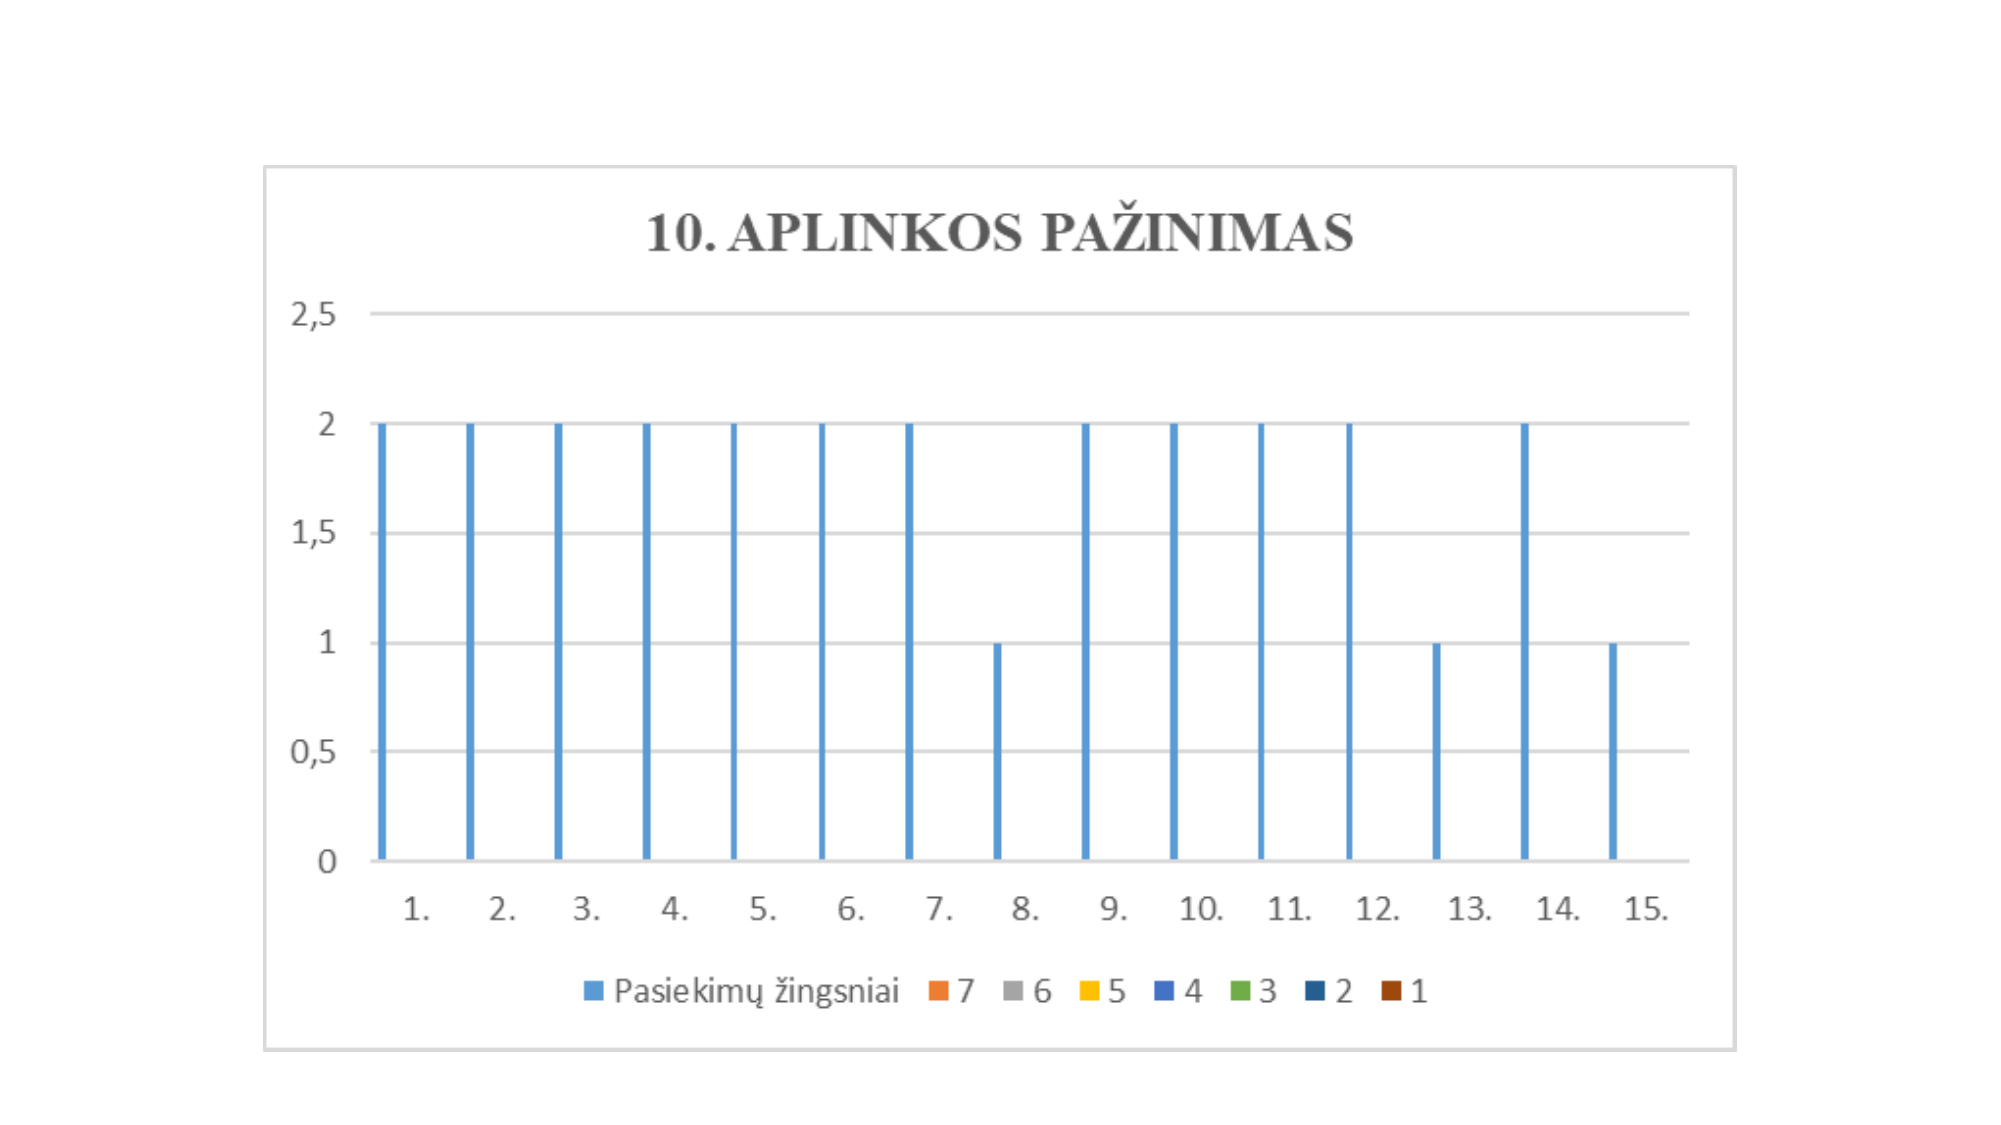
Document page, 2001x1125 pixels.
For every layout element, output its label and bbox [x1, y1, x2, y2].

picture [263, 165, 1737, 1052]
